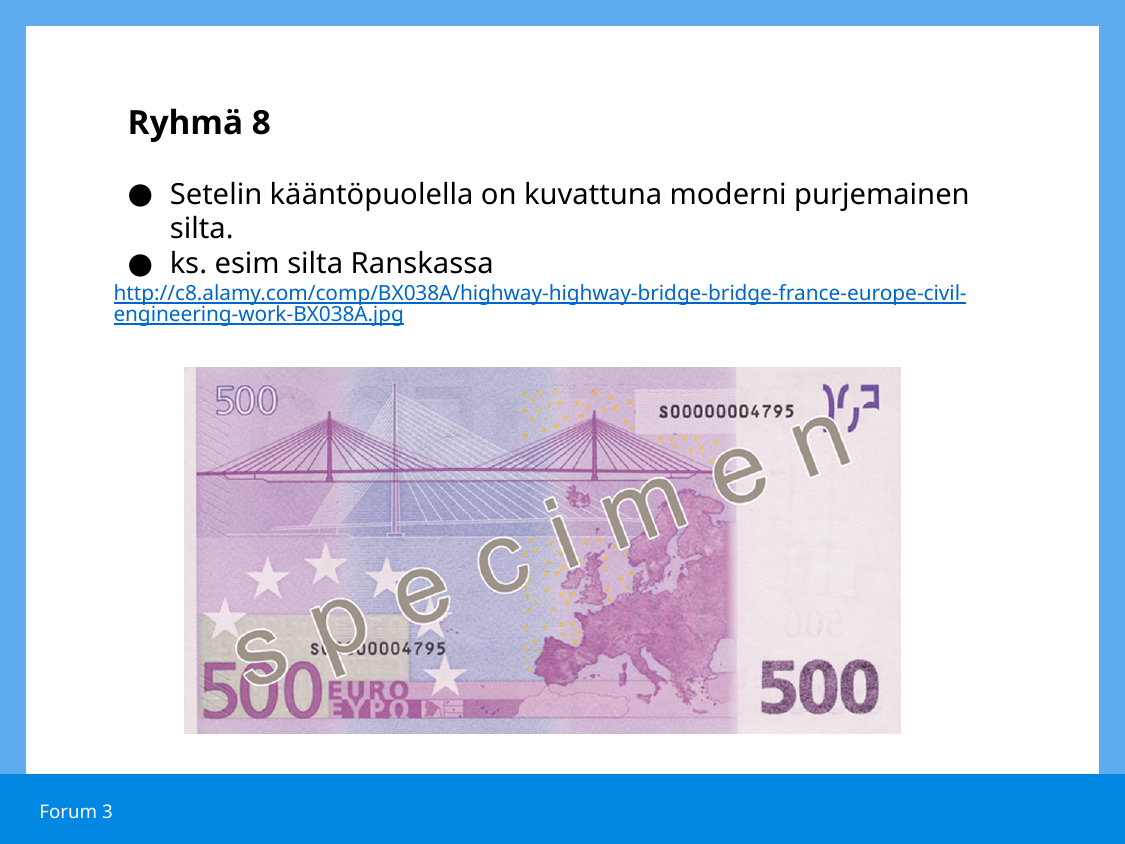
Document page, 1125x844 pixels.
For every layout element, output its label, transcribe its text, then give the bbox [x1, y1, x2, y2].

list Ryhmä 8 Setelin kääntöpuolella on kuvattuna moderni purjemainen silta. ks. esim silta Ranskassa http://c8.alamy.com/comp/BX038A/highway-highway-bridge-bridge-france-europe-civil-engineering-work-BX038A.jpg [102, 90, 983, 324]
picture [0, 0, 1125, 844]
